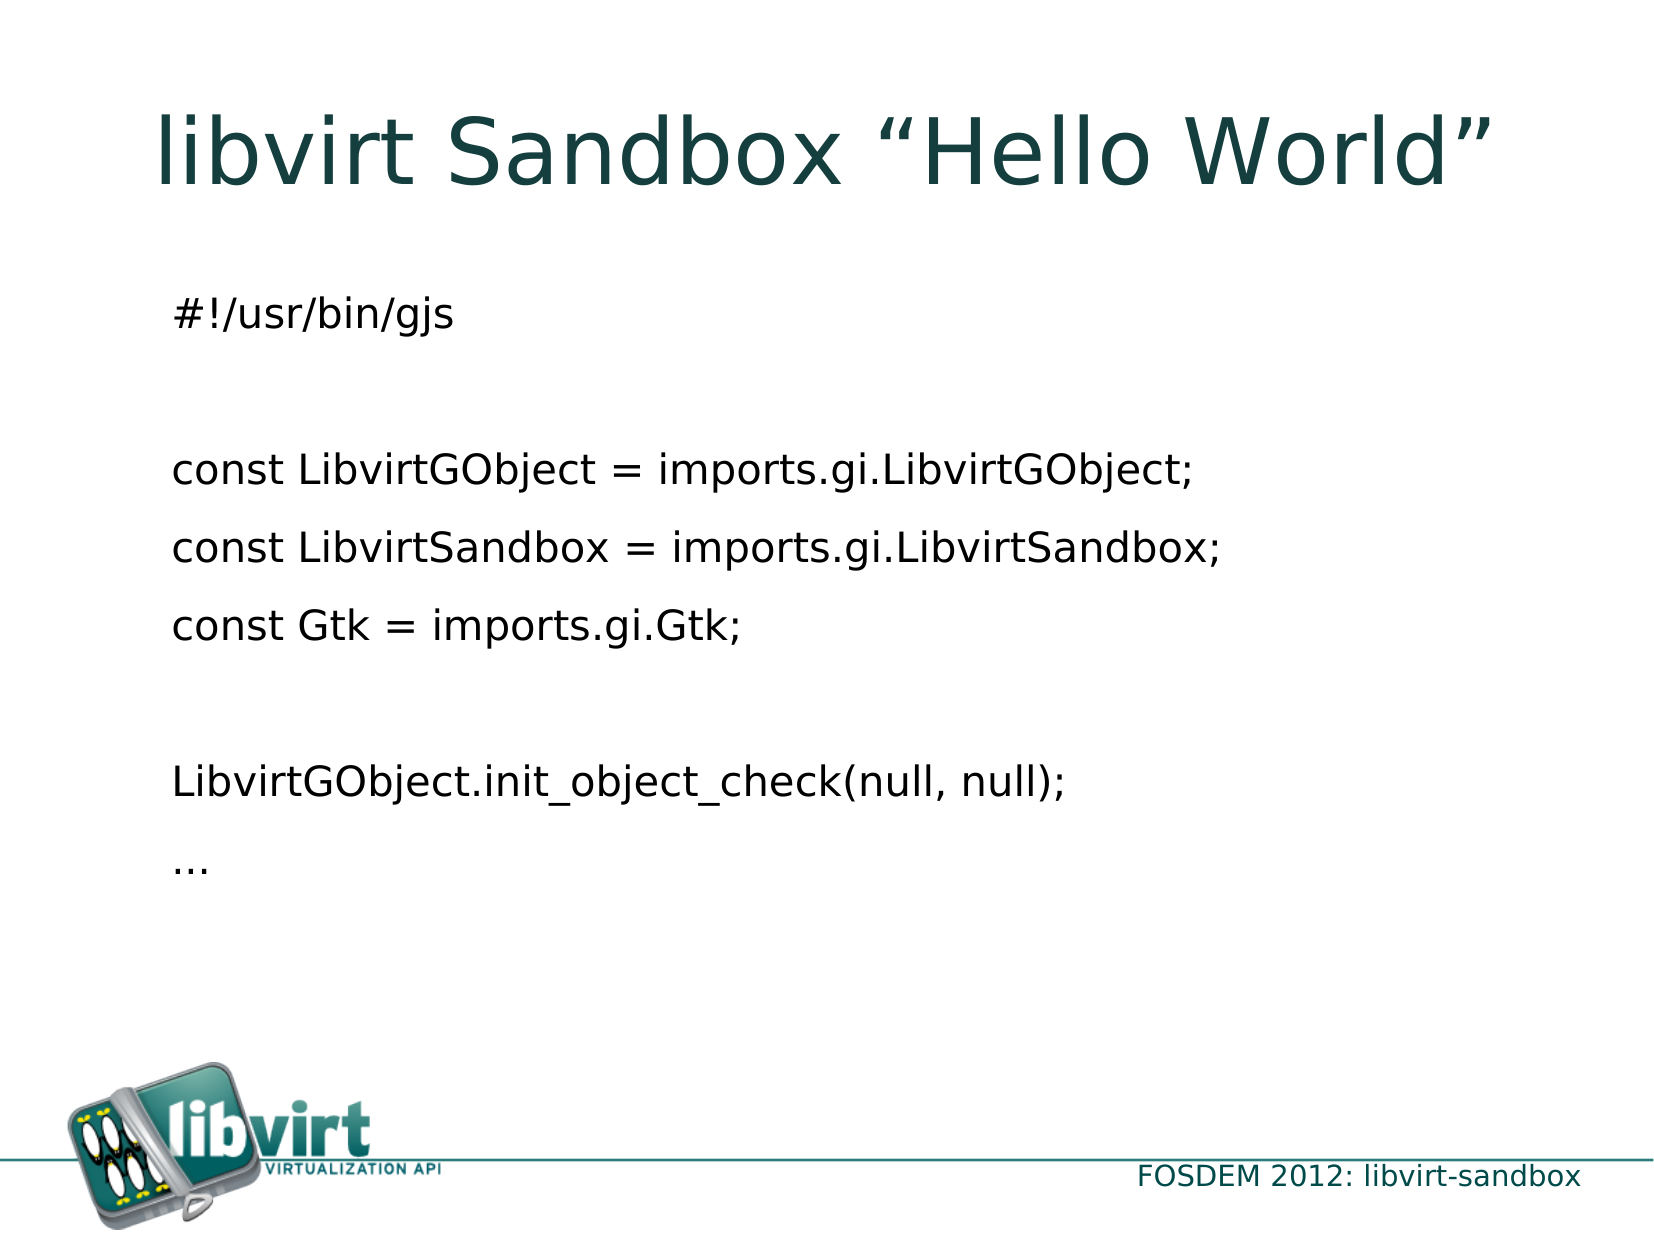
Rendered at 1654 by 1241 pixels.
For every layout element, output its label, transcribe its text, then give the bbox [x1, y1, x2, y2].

text_box FOSDEM 2012: libvirt-sandbox [1122, 1151, 1654, 1211]
title libvirt Sandbox “Hello World” [82, 49, 1571, 257]
picture [0, 1062, 1654, 1230]
list #!/usr/bin/gjs const LibvirtGObject = imports.gi.LibvirtGObject; const LibvirtSandbox = imports.gi.LibvirtSandbox; const Gtk = imports.gi.Gtk; LibvirtGObject.init_object_check(null, null); ... [82, 290, 1571, 1062]
